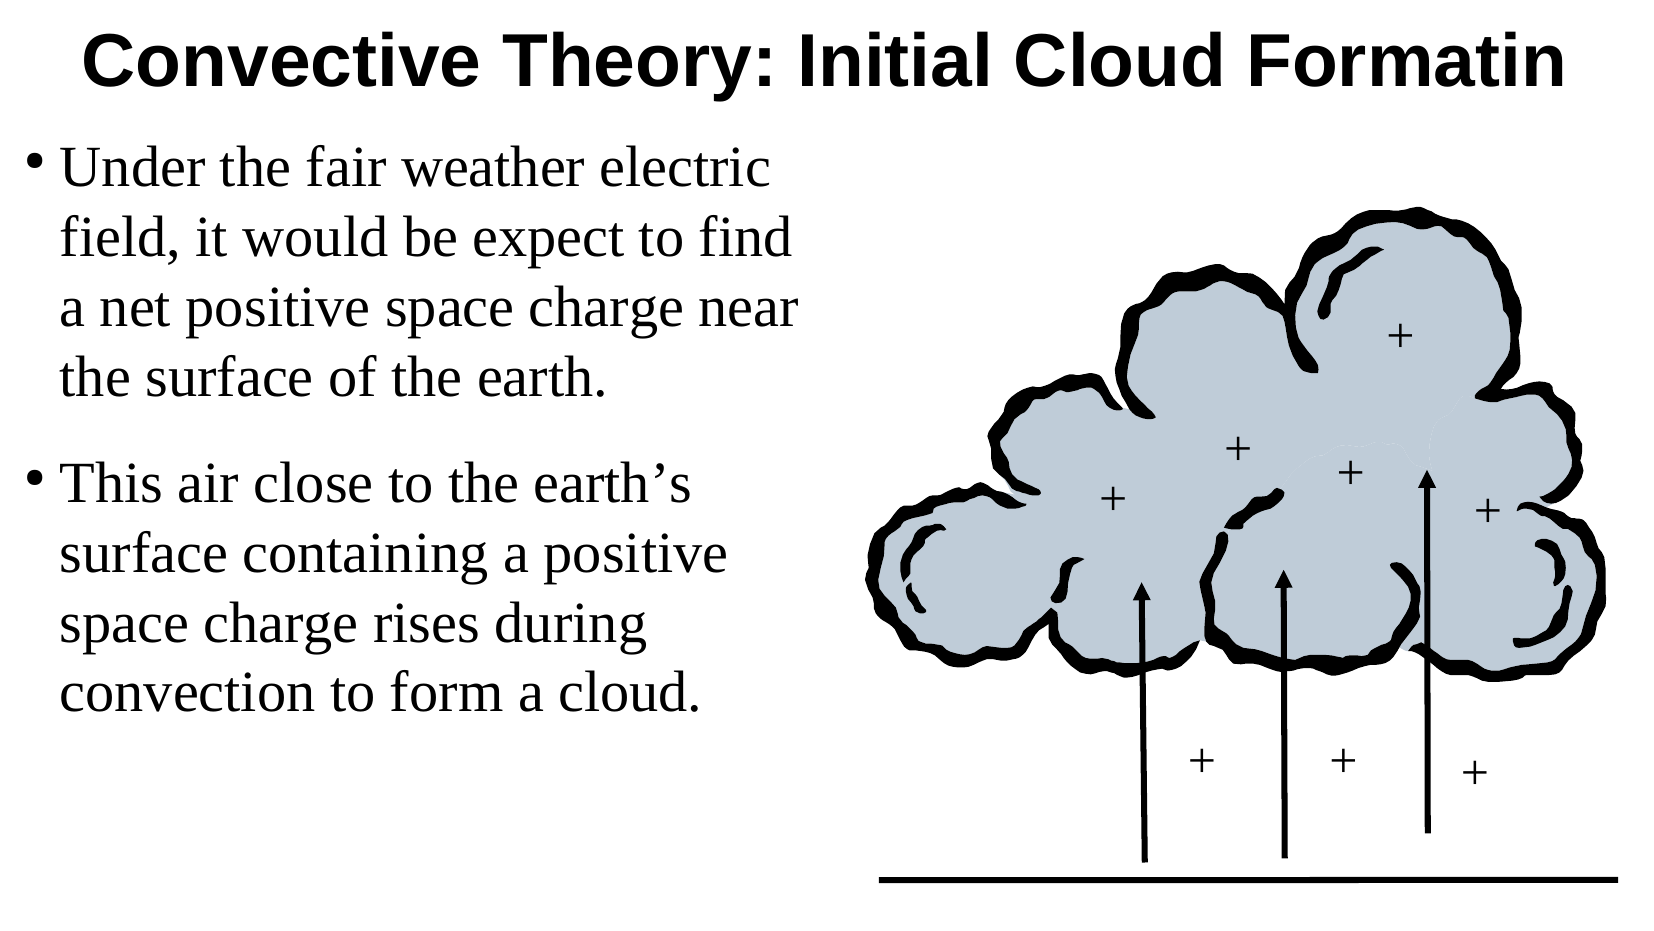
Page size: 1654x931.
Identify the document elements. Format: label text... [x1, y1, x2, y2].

text_box + [1084, 457, 1160, 533]
text_box + [1446, 732, 1534, 808]
text_box + [1209, 407, 1285, 483]
text_box Under the fair weather electric field, it would be expect to find a net positive space charge near the surface of the earth. This air close to the earth’s surface containing a positive space charge rises during convection to form a cloud. [0, 120, 826, 732]
text_box + [1371, 294, 1447, 371]
text_box + [1173, 719, 1236, 796]
text_box + [1459, 469, 1510, 546]
text_box + [1314, 719, 1390, 796]
picture [859, 203, 1610, 686]
text_box + [1321, 432, 1385, 508]
title Convective Theory: Initial Cloud Formatin [0, 5, 1654, 107]
